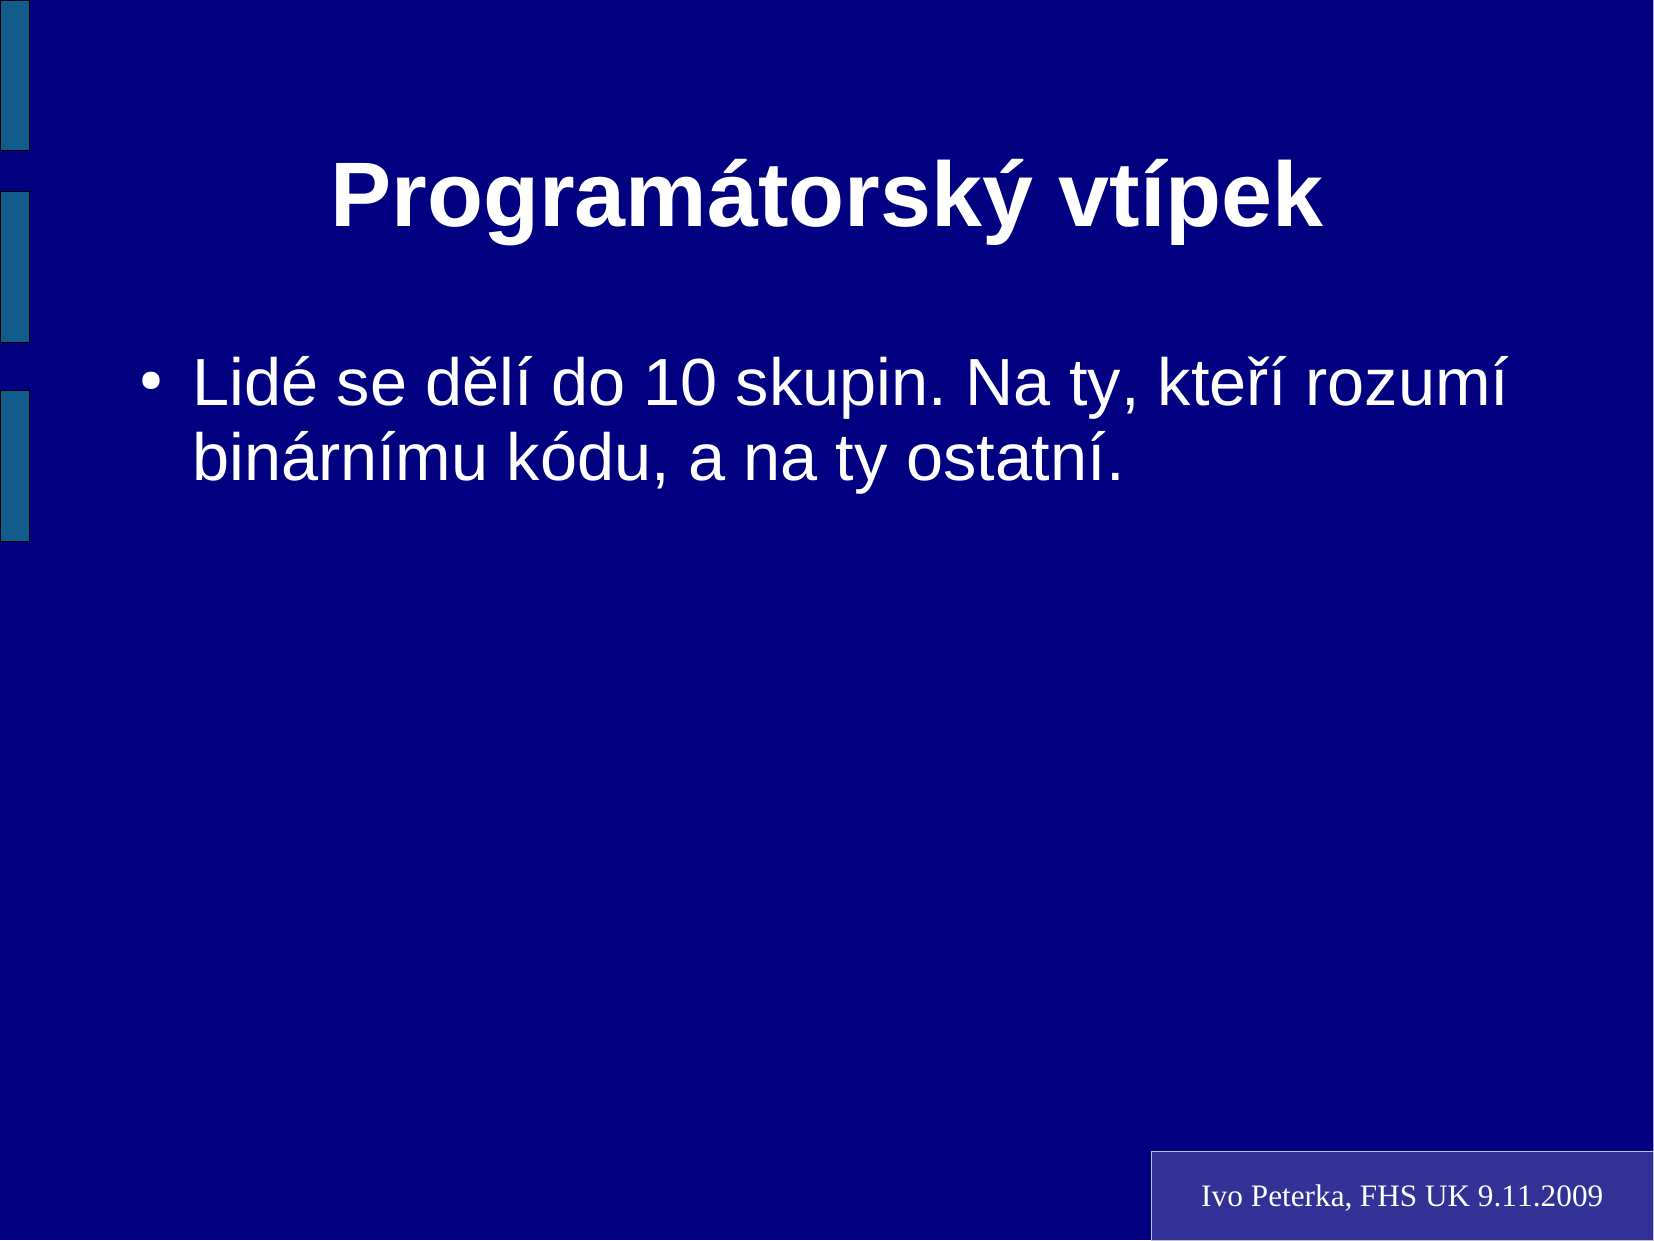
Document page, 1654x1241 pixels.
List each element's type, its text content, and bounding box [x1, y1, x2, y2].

list Lidé se dělí do 10 skupin. Na ty, kteří rozumí binárnímu kódu, a na ty ostatní. [121, 344, 1534, 1127]
title Programátorský vtípek [121, 91, 1534, 299]
